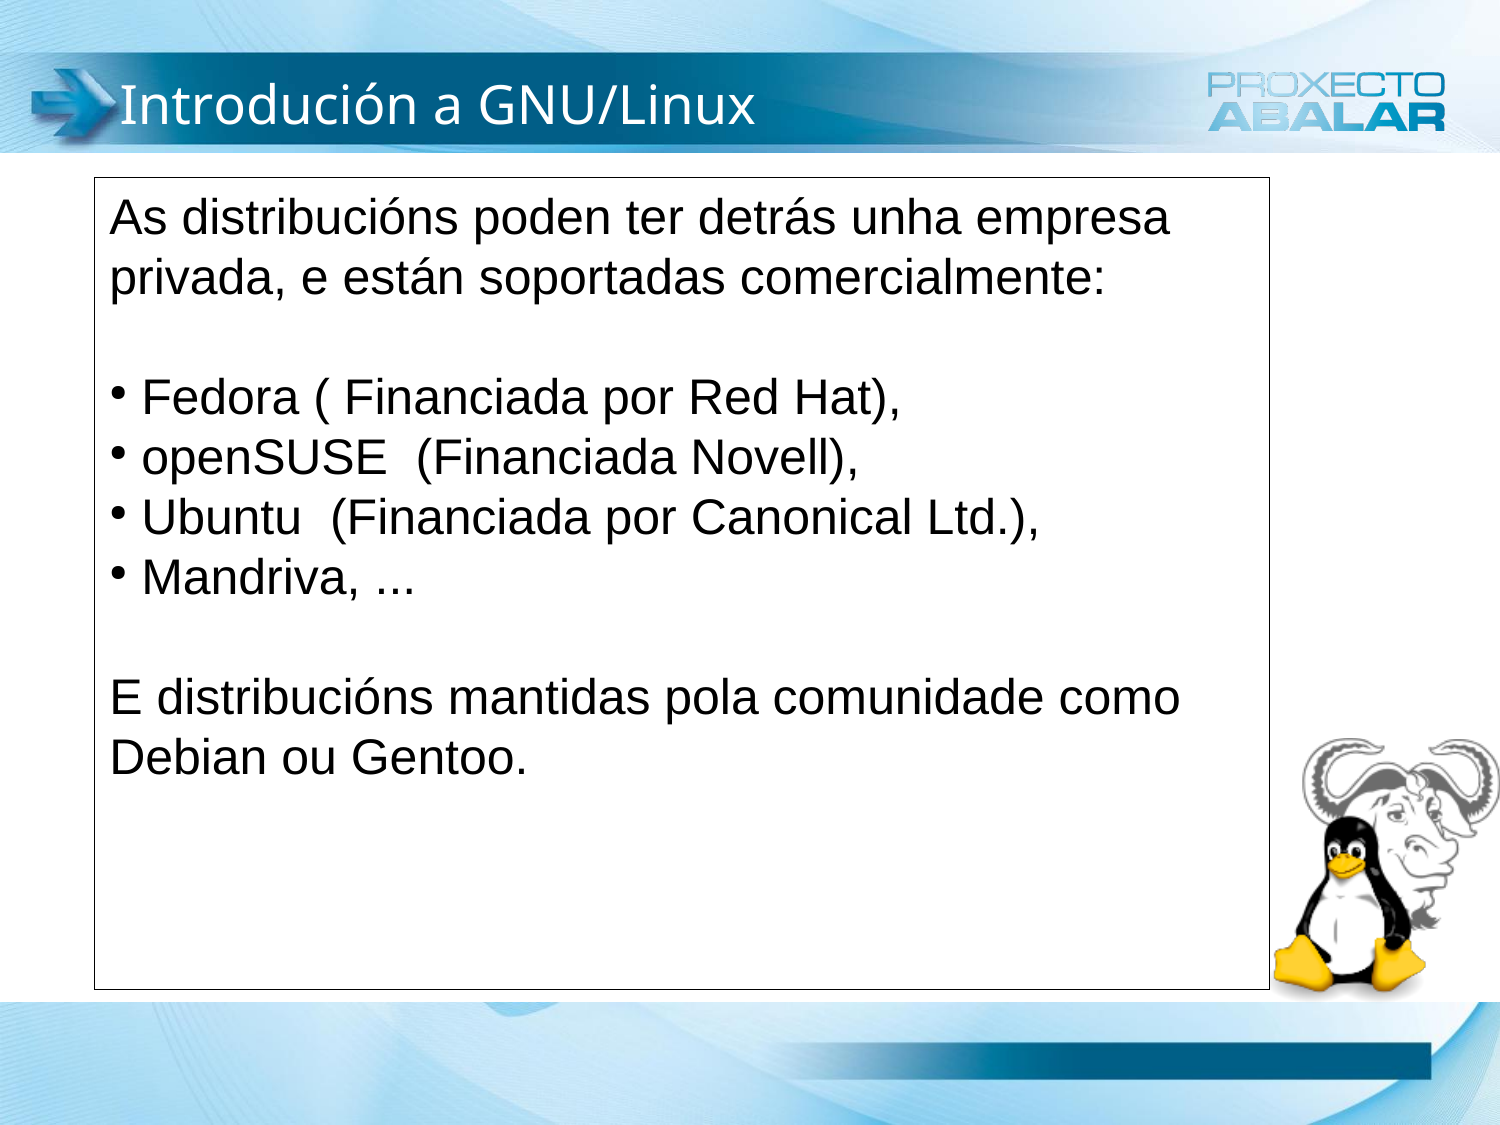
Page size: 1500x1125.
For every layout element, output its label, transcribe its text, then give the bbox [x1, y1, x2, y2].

text_box Introdución a GNU/Linux [104, 62, 772, 143]
text_box As distribucións poden ter detrás unha empresa privada, e están soportadas comercialmente: Fedora ( Financiada por Red Hat), openSUSE (Financiada Novell), Ubuntu (Financiada por Canonical Ltd.), Mandriva, ... E distribucións mantidas pola comunidade como Debian ou Gentoo. [94, 177, 1270, 990]
picture [0, 0, 1500, 153]
picture [0, 738, 1500, 1125]
